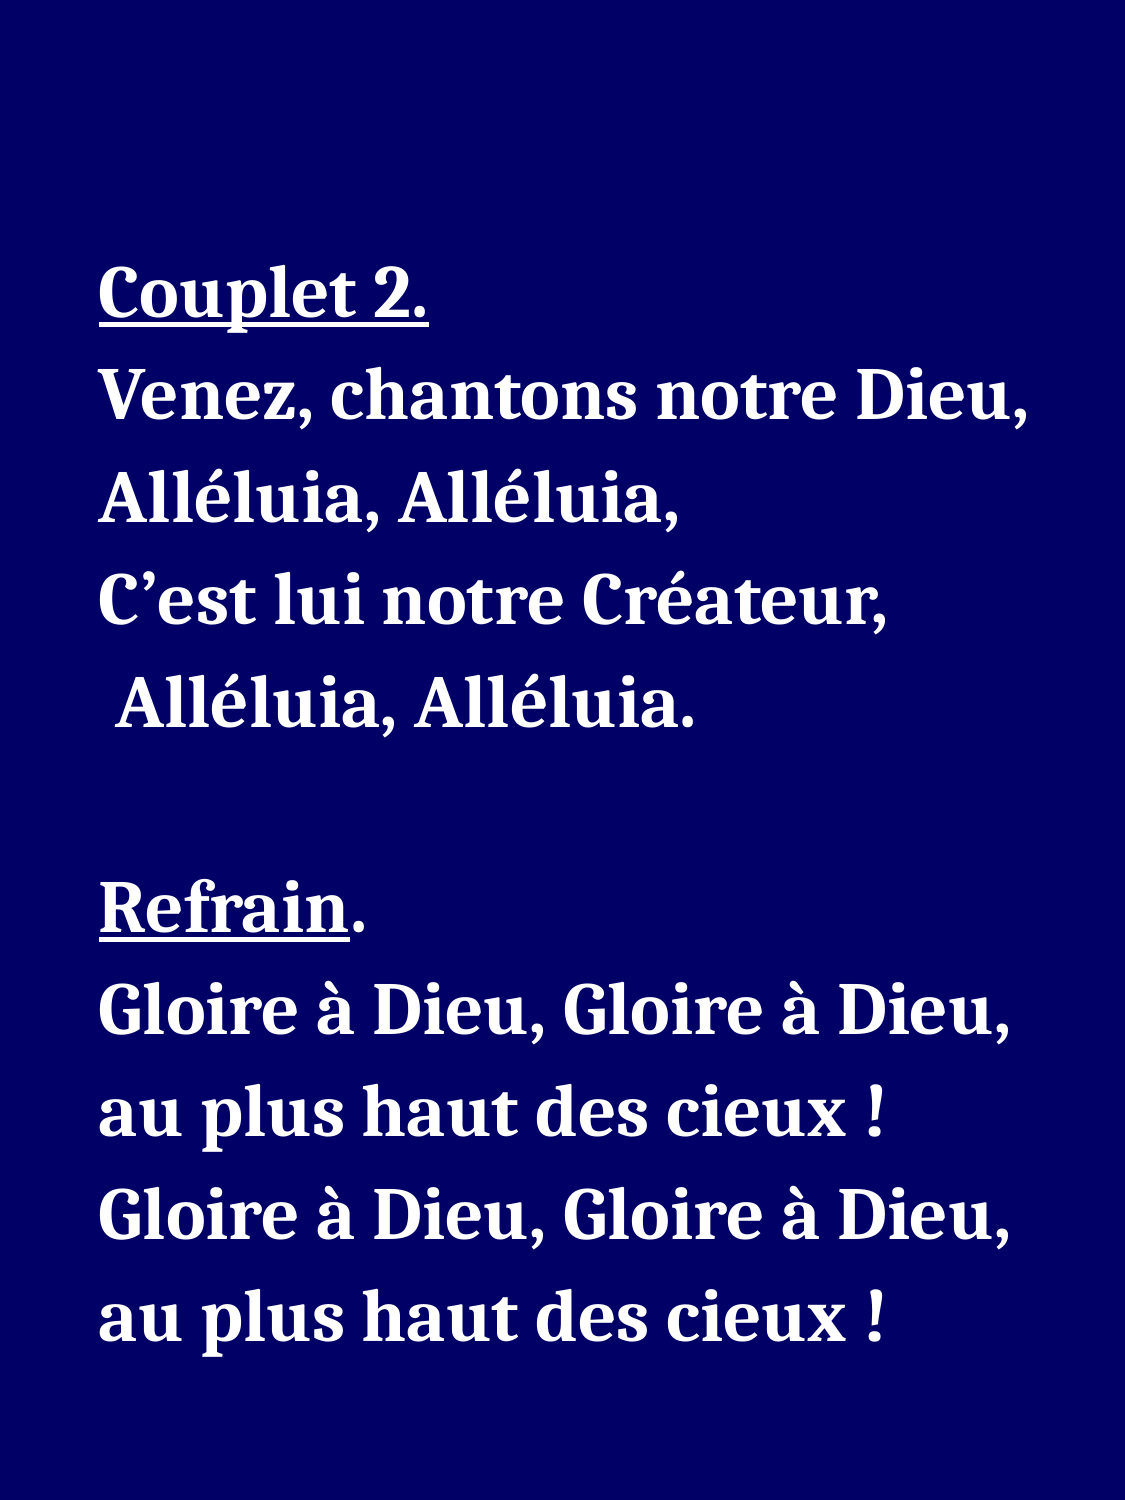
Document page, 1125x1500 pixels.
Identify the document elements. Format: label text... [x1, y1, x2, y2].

text_box Couplet 2. Venez, chantons notre Dieu, Alléluia, Alléluia, C’est lui notre Créateur, Alléluia, Alléluia. Refrain. Gloire à Dieu, Gloire à Dieu, au plus haut des cieux ! Gloire à Dieu, Gloire à Dieu, au plus haut des cieux ! [82, 177, 1125, 1483]
